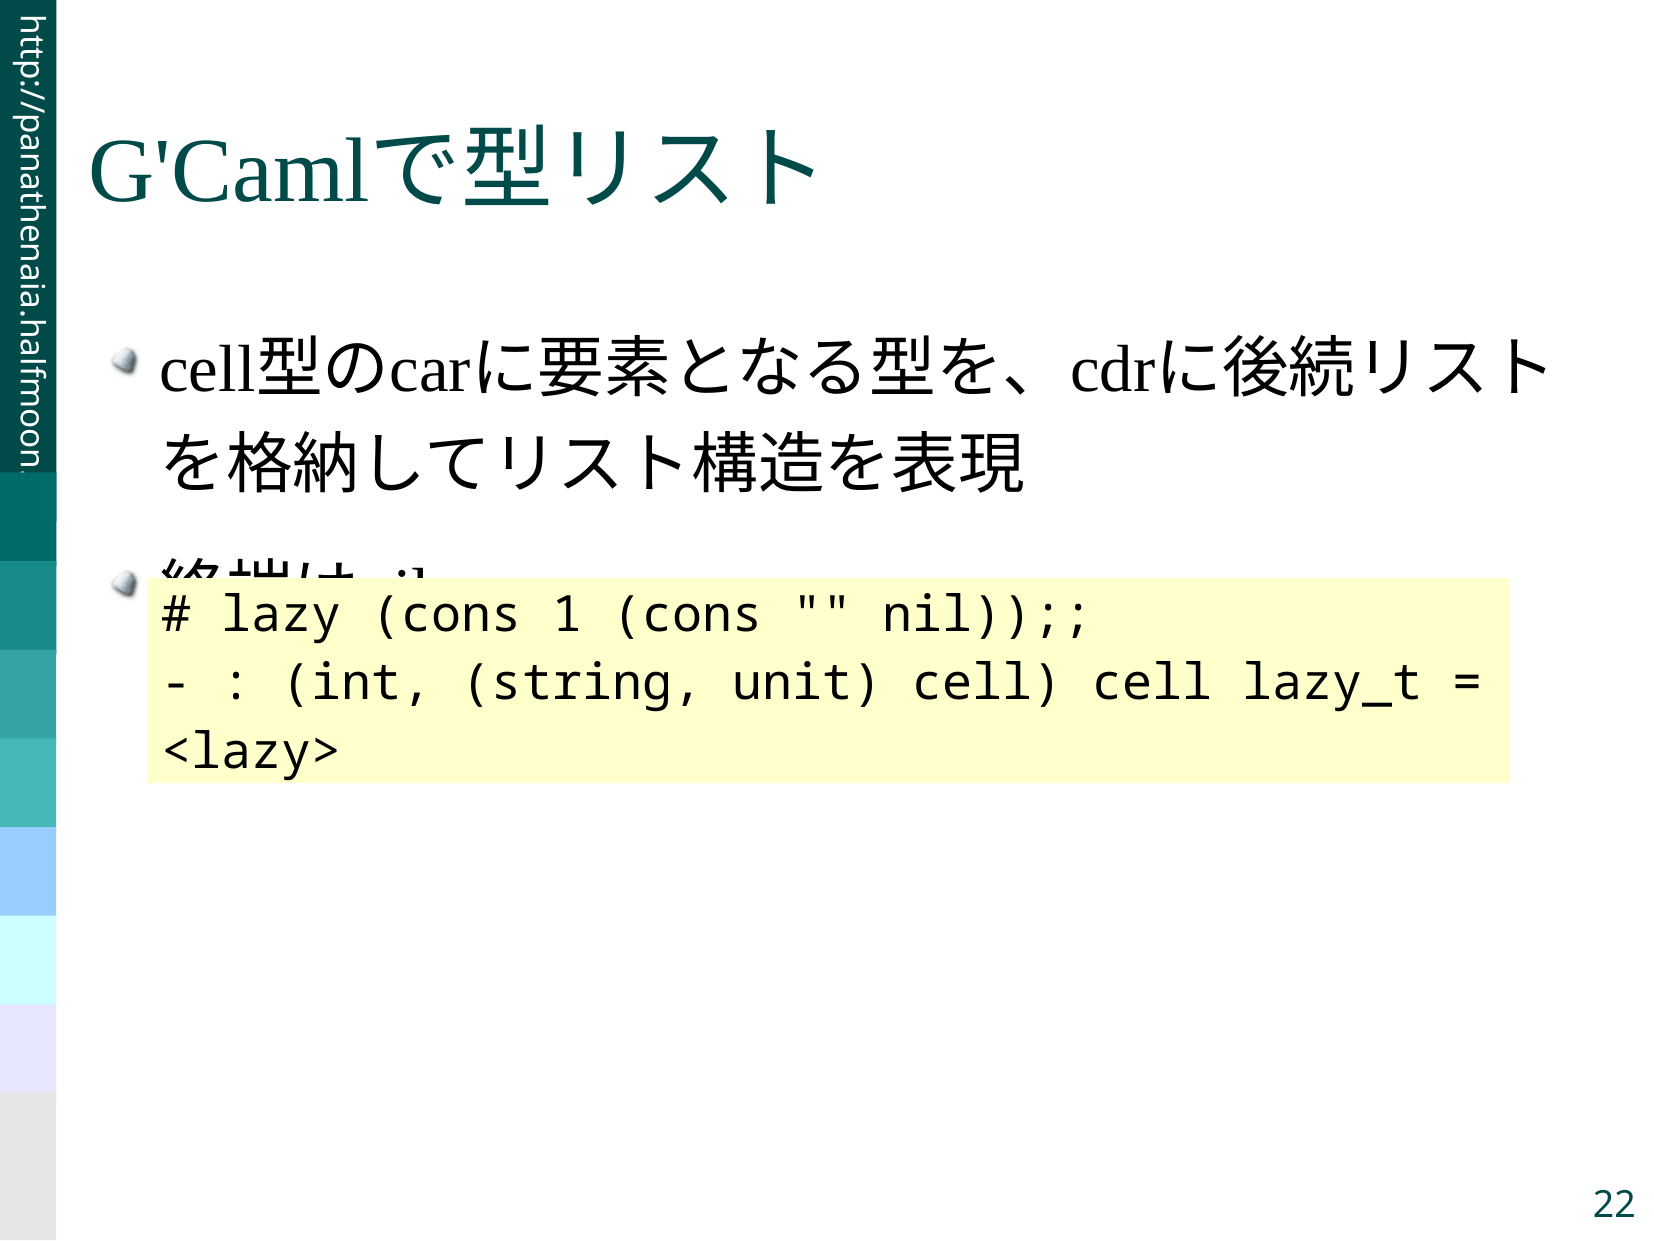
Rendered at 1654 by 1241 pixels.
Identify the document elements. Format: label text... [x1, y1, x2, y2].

title G'Camlで型リスト [88, 57, 1577, 265]
text_box # lazy (cons 1 (cons "" nil));; - : (int, (string, unit) cell) cell lazy_t = <lazy> [147, 578, 1510, 700]
list cell型のcarに要素となる型を、cdrに後続リストを格納してリスト構造を表現 終端はnil [88, 313, 1577, 1133]
